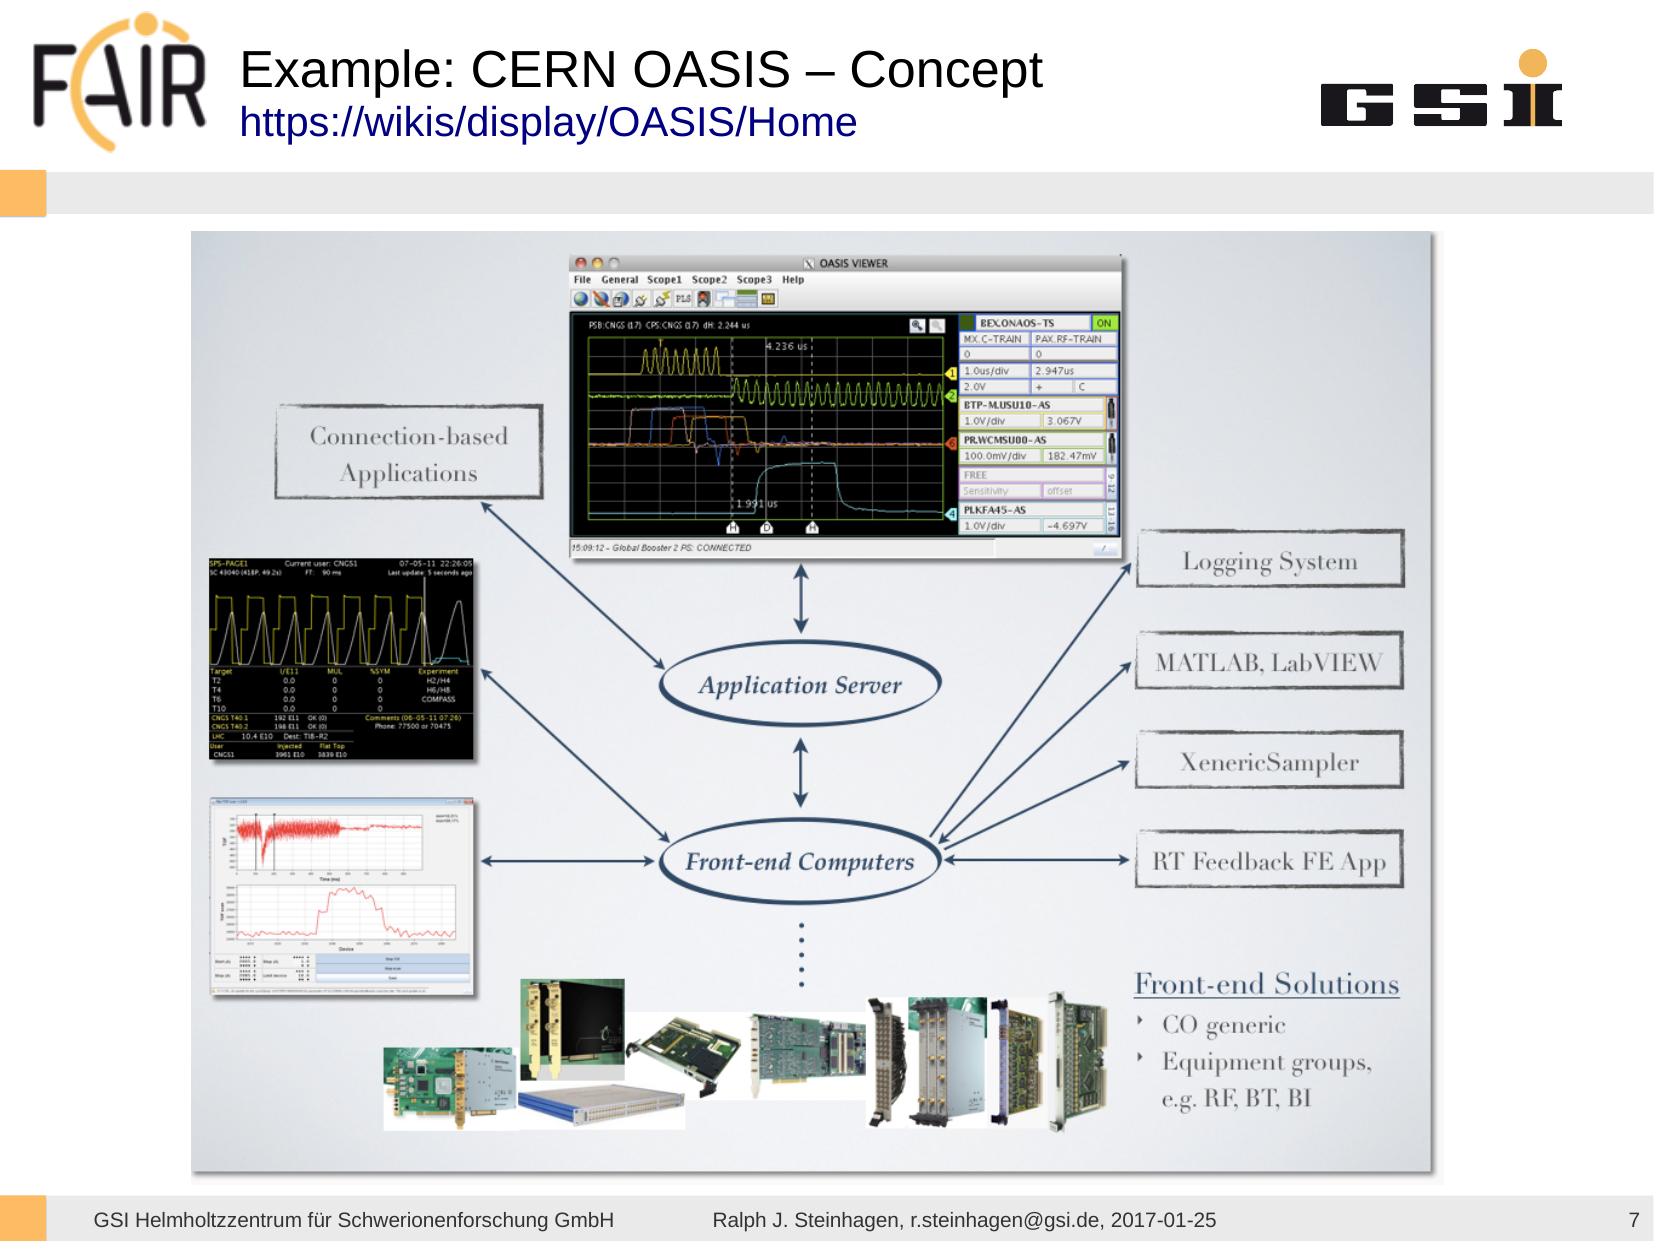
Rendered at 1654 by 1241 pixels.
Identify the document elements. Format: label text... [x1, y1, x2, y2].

picture [191, 231, 1444, 1185]
title Example: CERN OASIS – Concept https://wikis/display/OASIS/Home [239, 23, 1301, 162]
picture [1319, 46, 1564, 129]
picture [33, 10, 207, 155]
